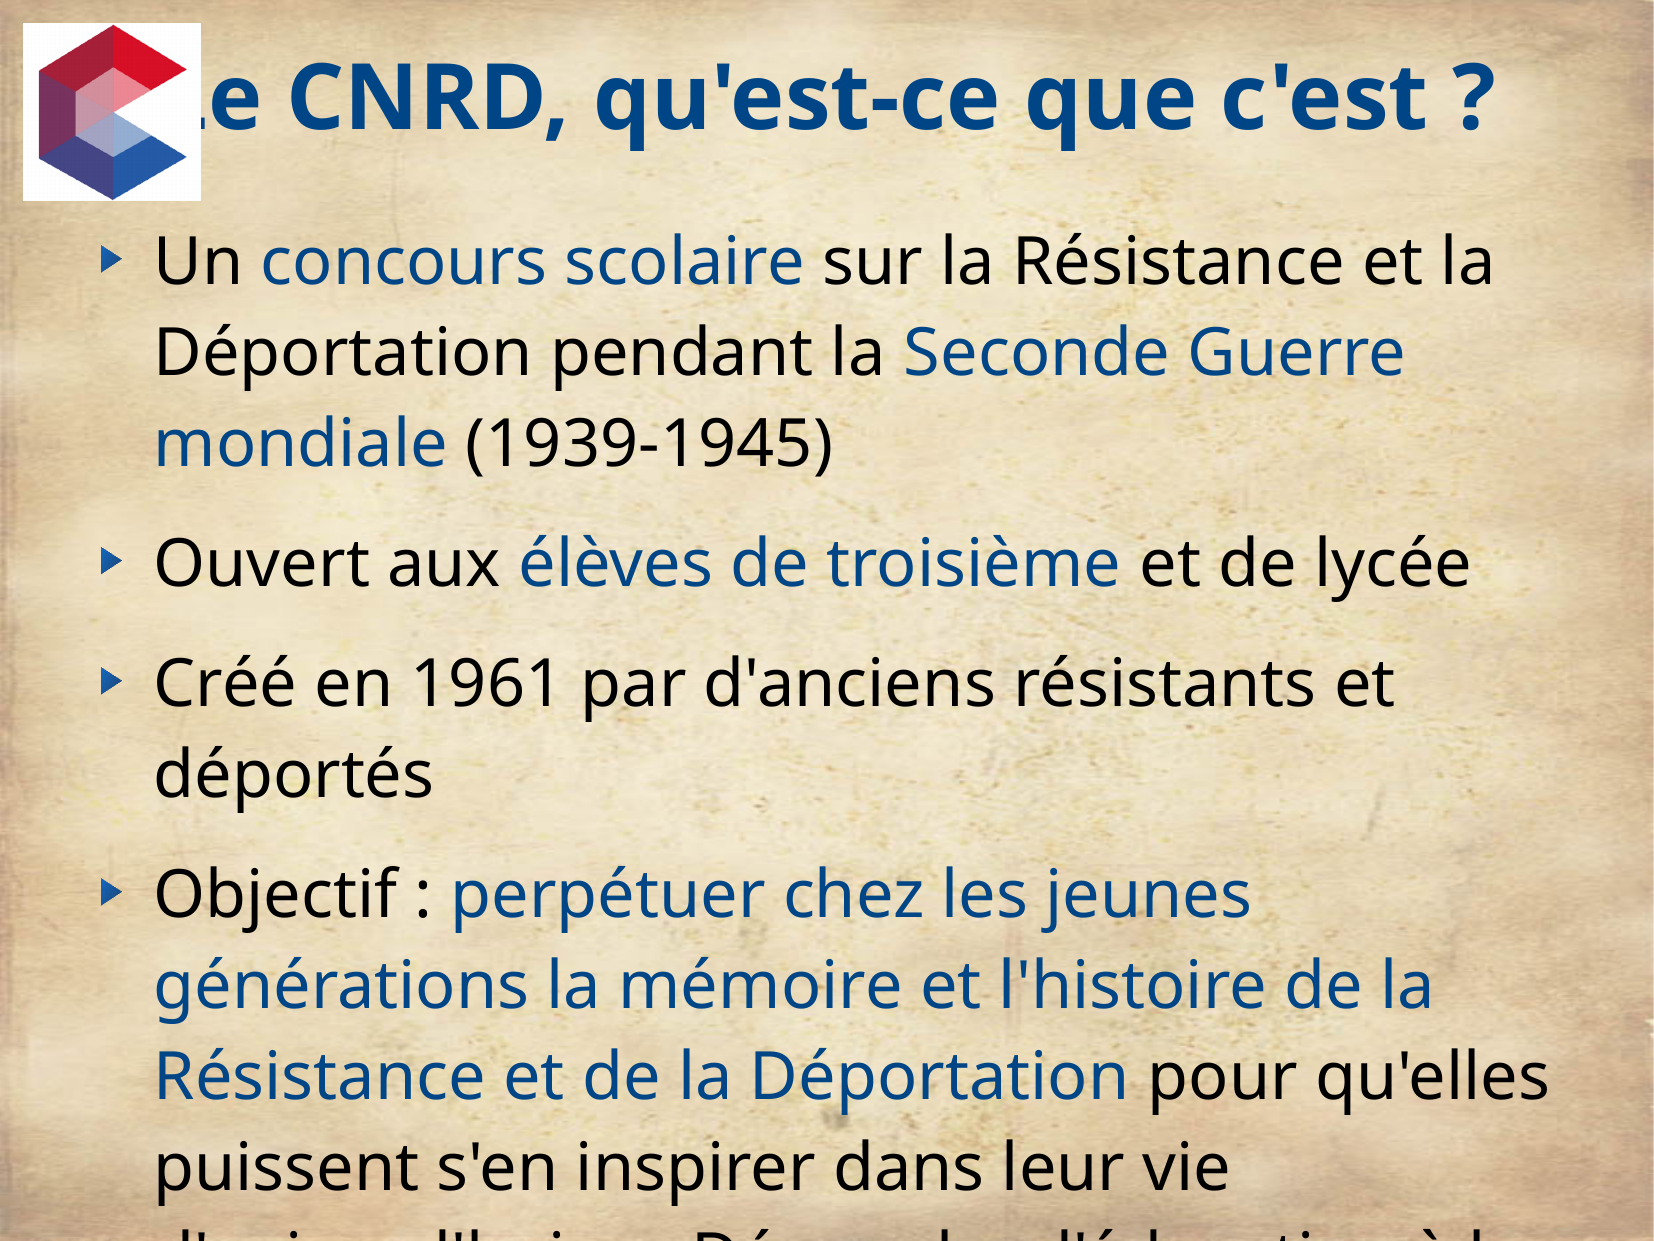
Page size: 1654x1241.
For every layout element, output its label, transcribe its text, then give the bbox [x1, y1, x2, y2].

picture [0, 0, 1654, 1241]
title Le CNRD, qu'est-ce que c'est ? [82, 0, 1571, 189]
list Un concours scolaire sur la Résistance et la Déportation pendant la Seconde Guerre mondiale (1939-1945) Ouvert aux élèves de troisième et de lycée Créé en 1961 par d'anciens résistants et déportés Objectif : perpétuer chez les jeunes générations la mémoire et l'histoire de la Résistance et de la Déportation pour qu'elles puissent s'en inspirer dans leur vie d'aujourd'hui. → Démarche d'éducation à la citoyenneté / parcours citoyen. [82, 213, 1571, 1125]
